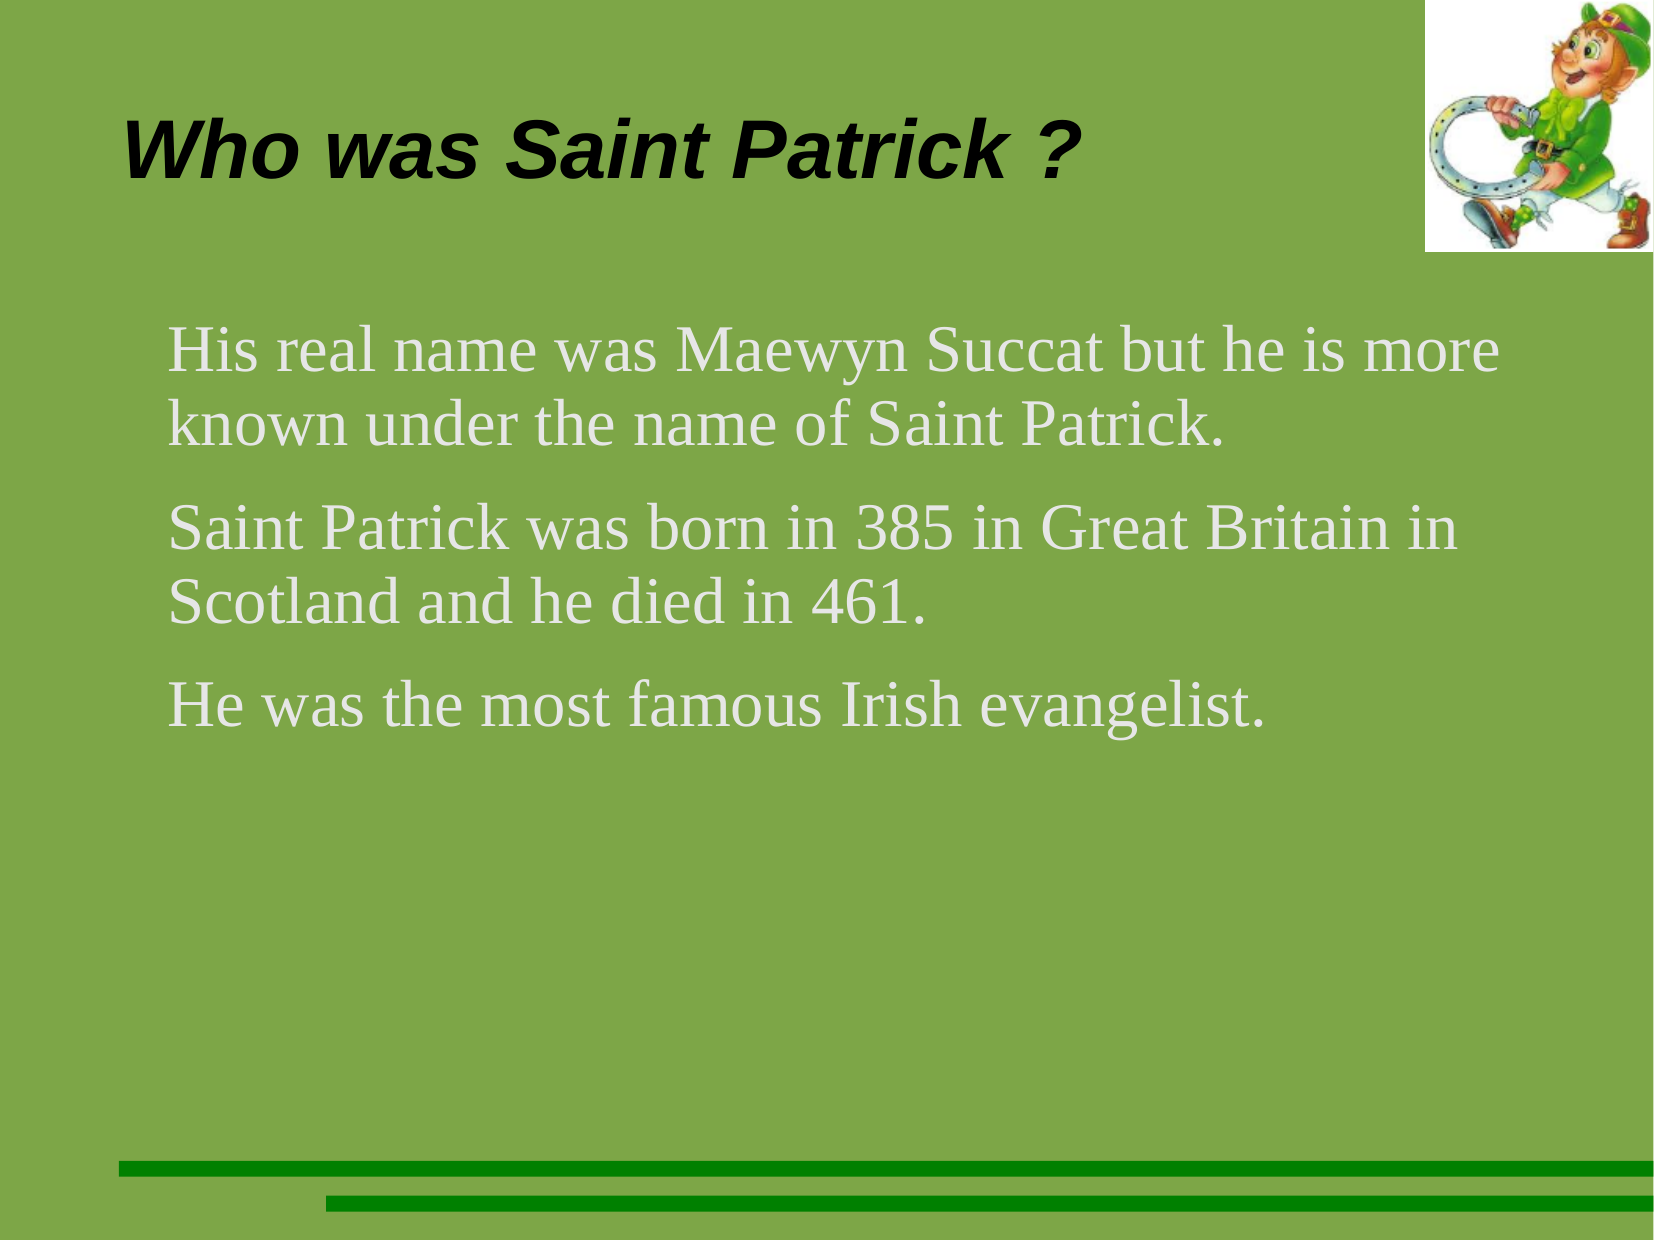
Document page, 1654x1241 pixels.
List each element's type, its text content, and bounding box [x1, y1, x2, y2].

list His real name was Maewyn Succat but he is more known under the name of Saint Patrick. Saint Patrick was born in 385 in Great Britain in Scotland and he died in 461. He was the most famous Irish evangelist. [96, 312, 1536, 1123]
picture [1425, 0, 1654, 252]
title Who was Saint Patrick ? [121, 46, 1534, 254]
